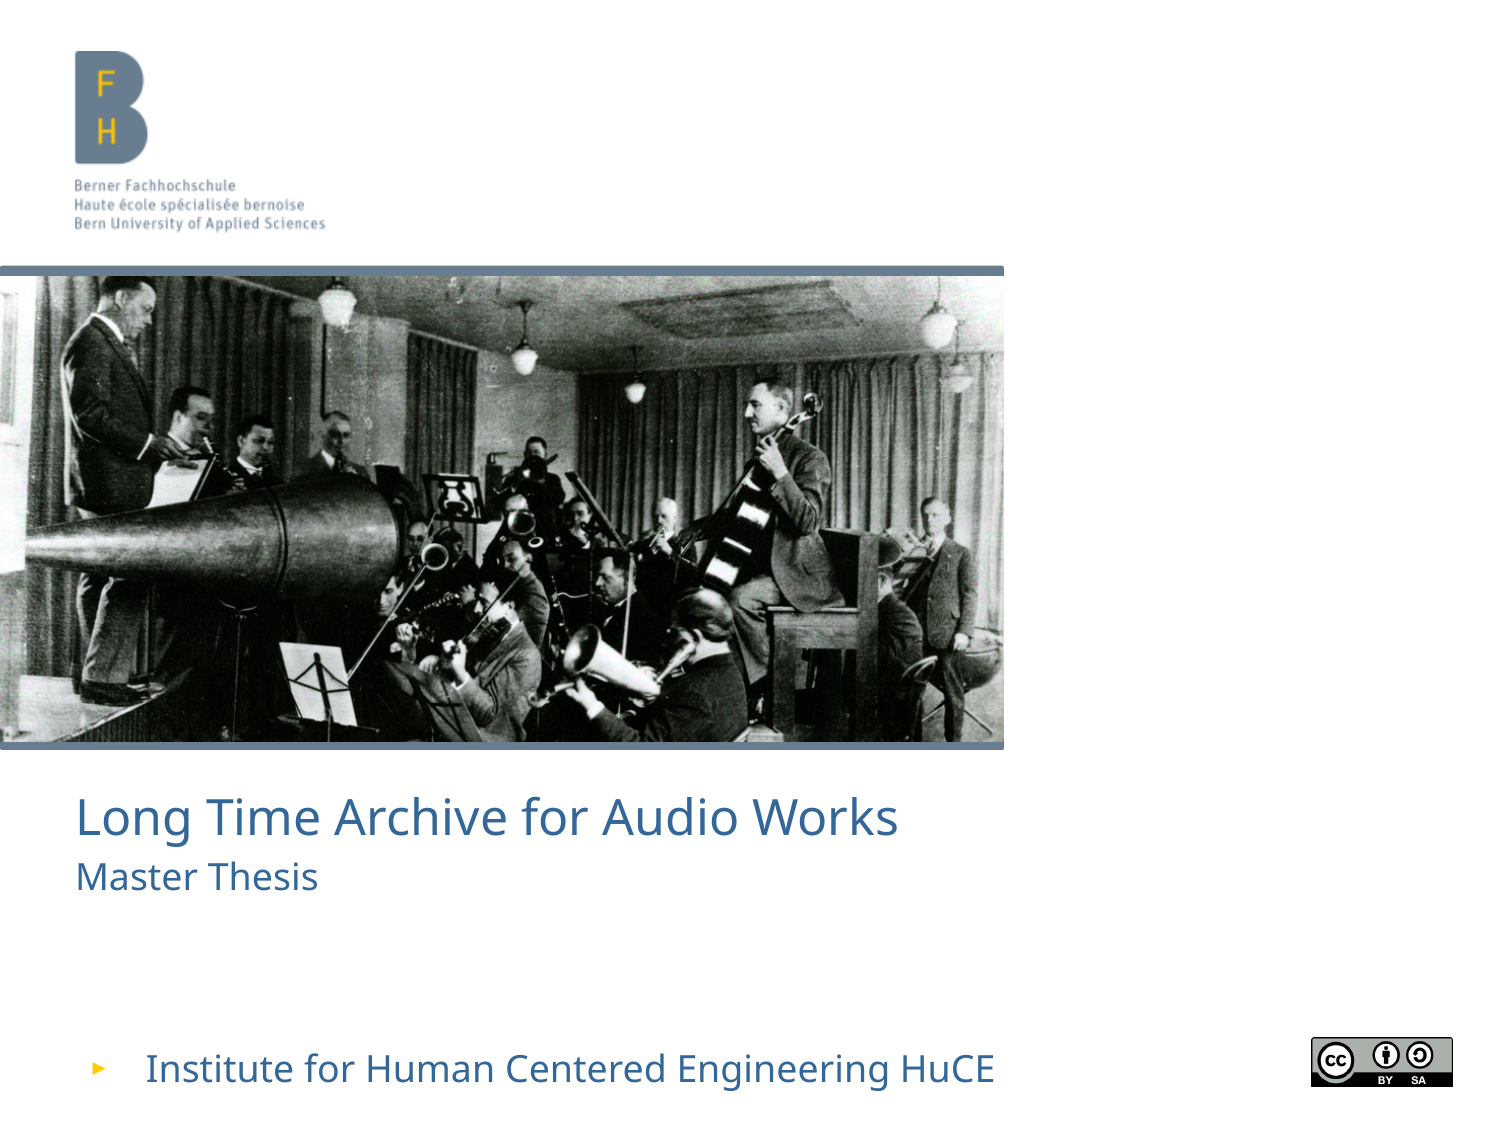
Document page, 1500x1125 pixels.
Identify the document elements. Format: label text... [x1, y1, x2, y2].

title Long Time Archive for Audio Works Master Thesis [75, 747, 1425, 936]
picture [1311, 1037, 1453, 1087]
list Institute for Human Centered Engineering HuCE [75, 1042, 1425, 1103]
picture [74, 51, 326, 233]
picture [0, 276, 1004, 742]
